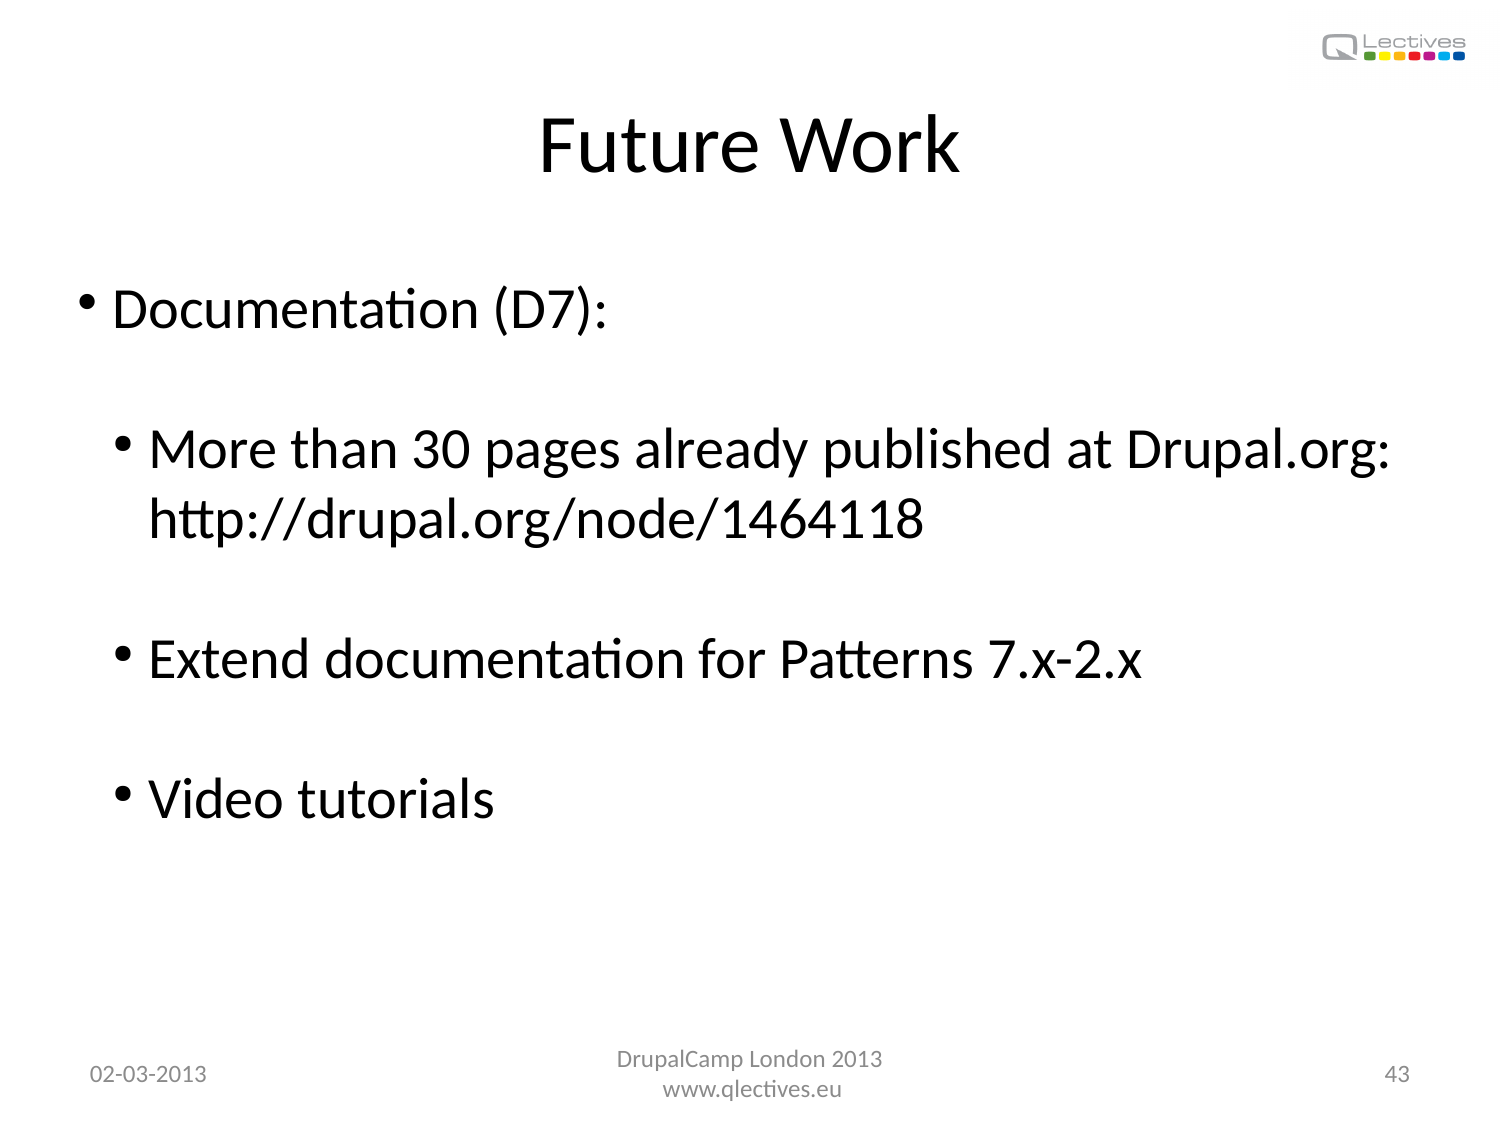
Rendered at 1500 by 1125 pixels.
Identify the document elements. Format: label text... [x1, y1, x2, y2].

text_box Documentation (D7): More than 30 pages already published at Drupal.org: http://drupal.org/node/1464118 Extend documentation for Patterns 7.x-2.x Video tutorials [62, 262, 1425, 1005]
text_box DrupalCamp London 2013 www.qlectives.eu [512, 1042, 988, 1103]
picture [1288, 9, 1500, 90]
text_box 02-03-2013 [74, 1042, 425, 1103]
text_box <number> [1074, 1042, 1425, 1103]
text_box Future Work [75, 45, 1425, 233]
